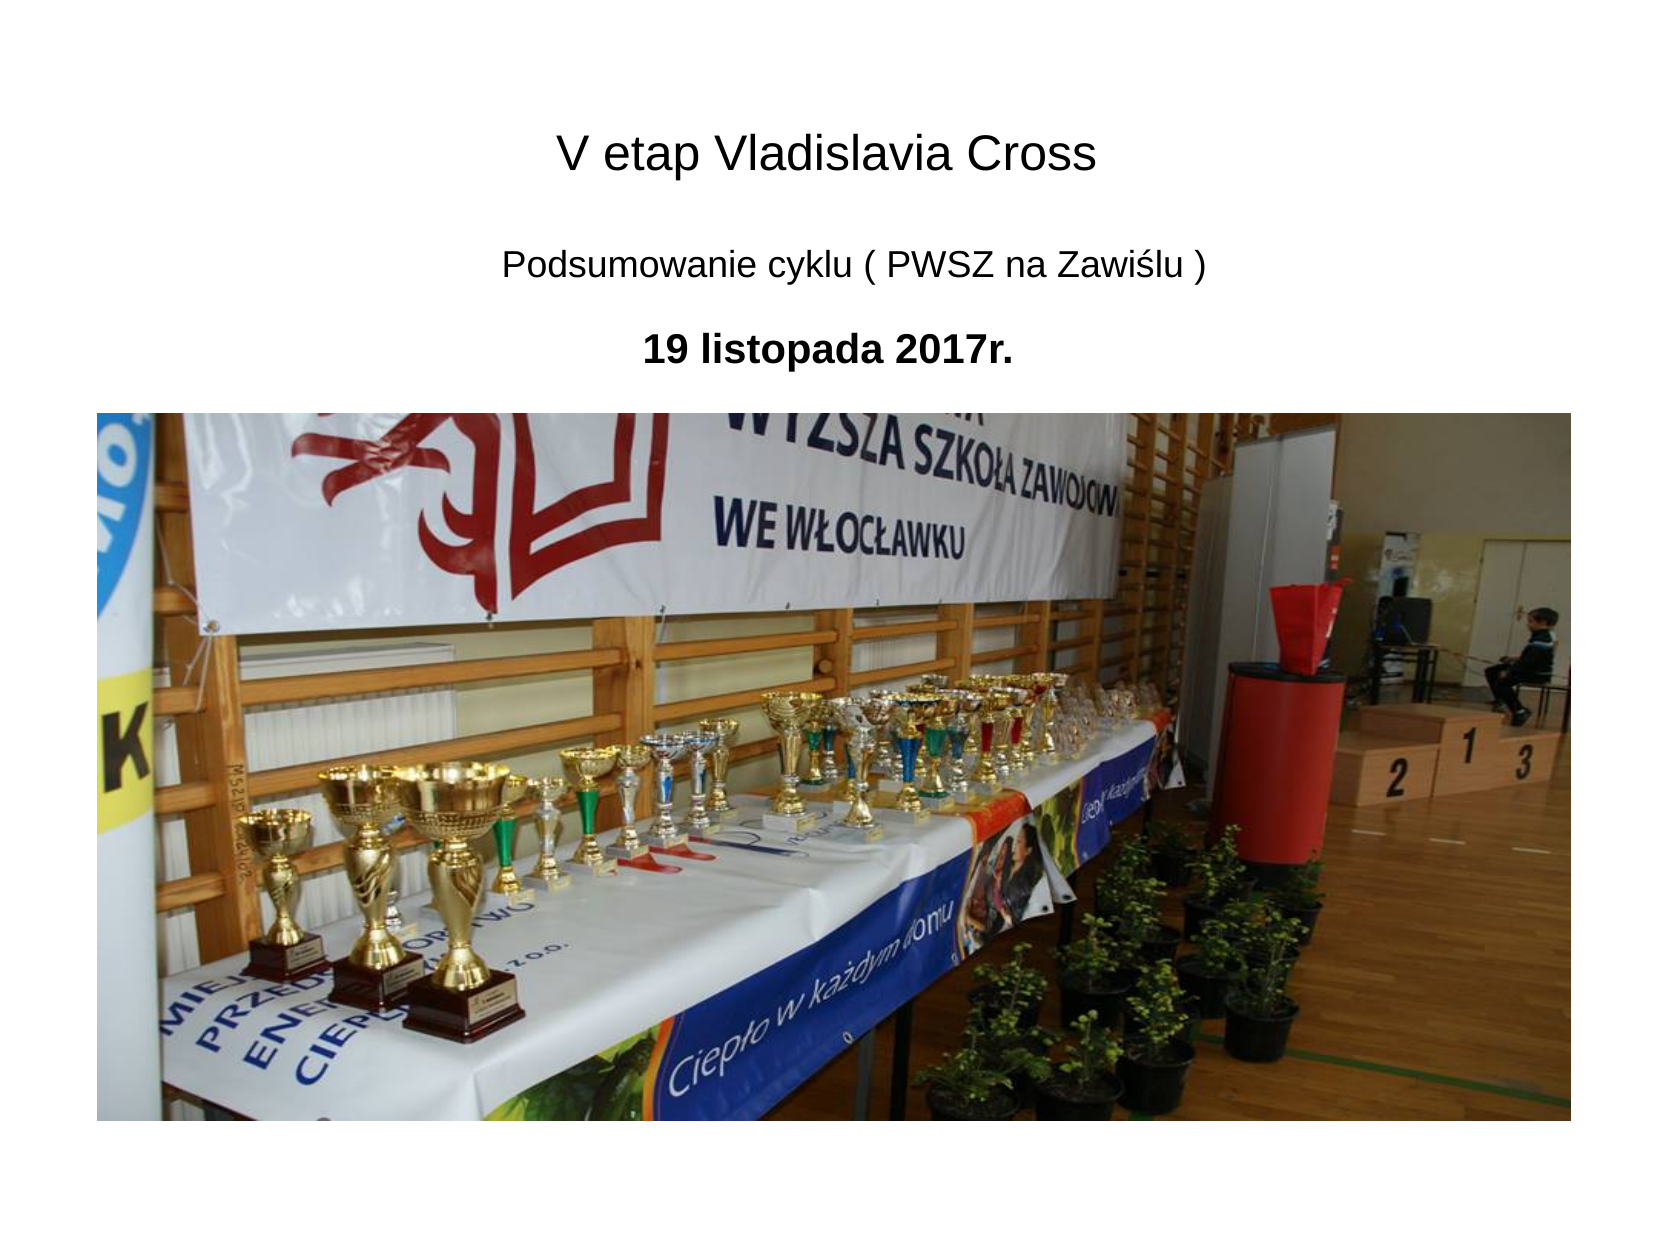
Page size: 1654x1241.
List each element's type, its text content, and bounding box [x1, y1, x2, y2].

picture [97, 413, 1571, 1122]
text_box Podsumowanie cyklu ( PWSZ na Zawiślu ) [413, 236, 1288, 336]
title V etap Vladislavia Cross [82, 49, 1571, 257]
text_box 19 listopada 2017r. [519, 318, 1053, 382]
